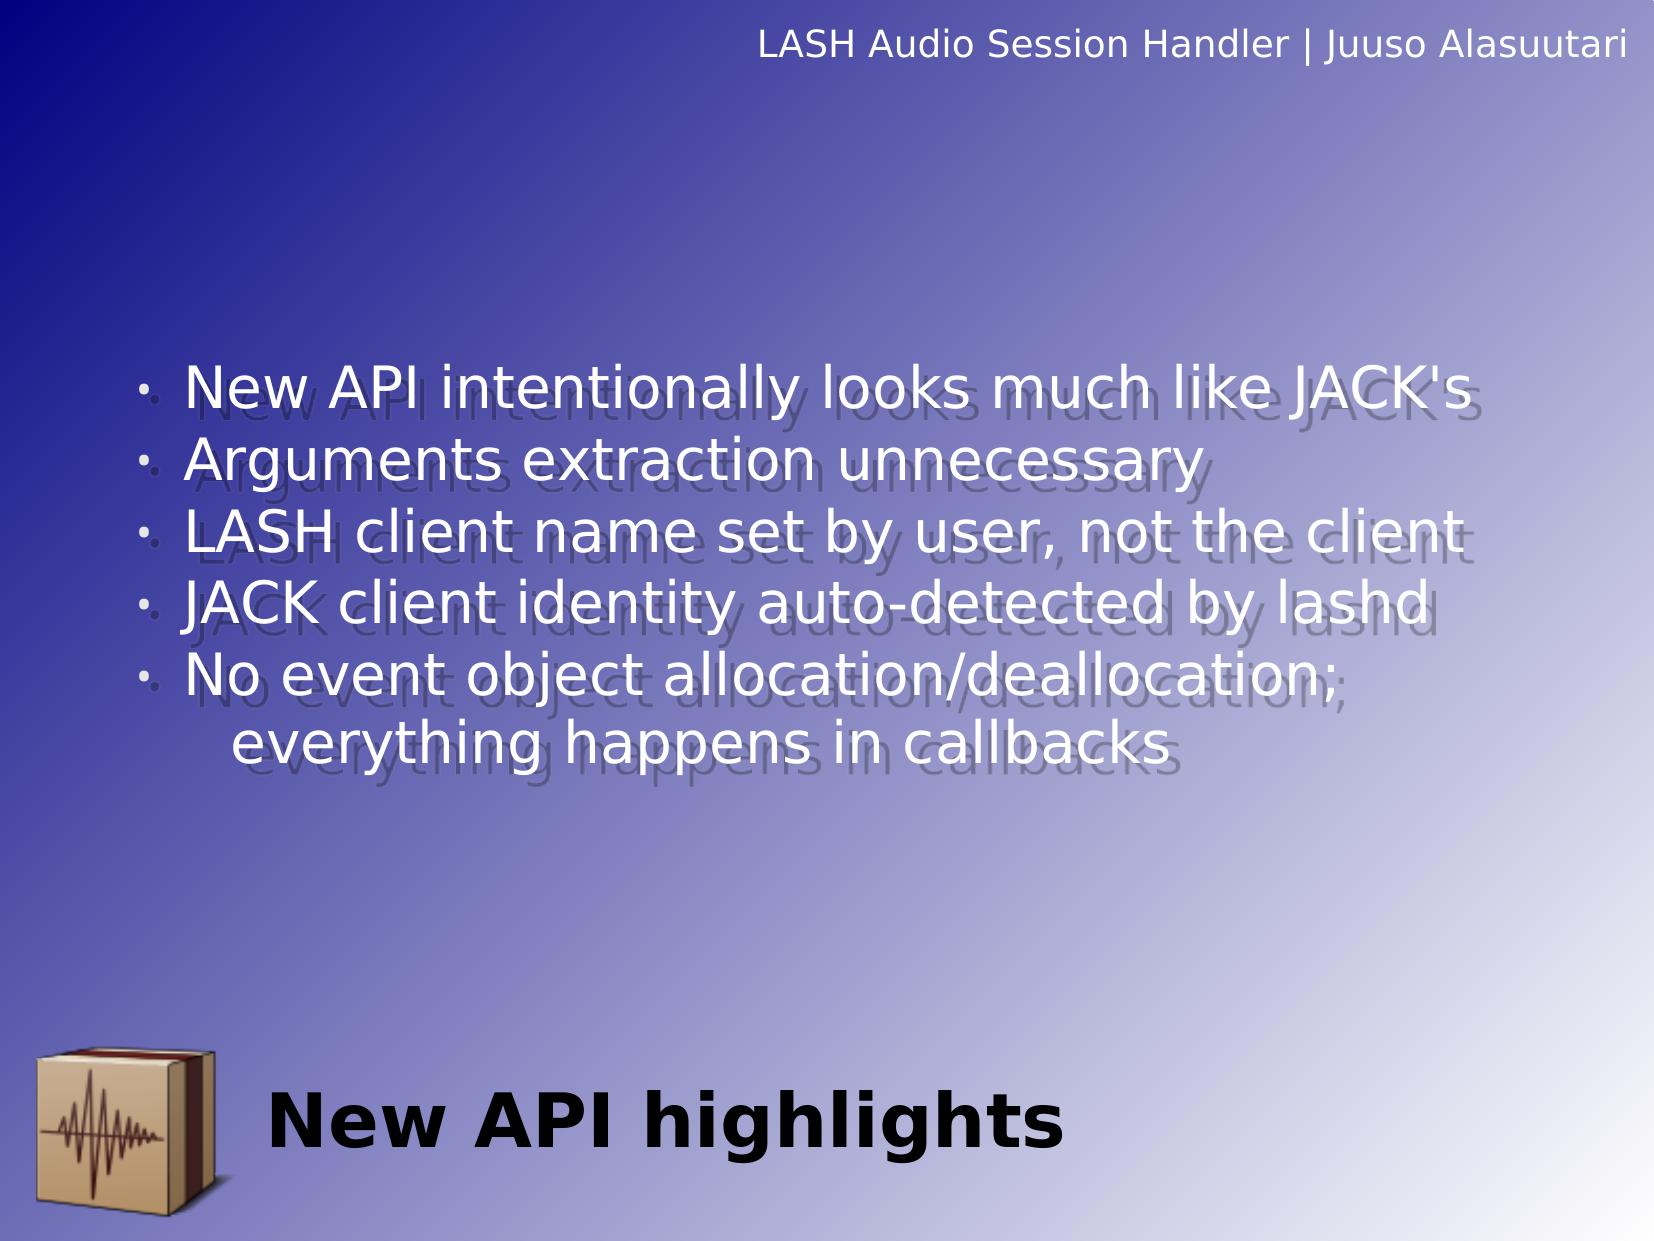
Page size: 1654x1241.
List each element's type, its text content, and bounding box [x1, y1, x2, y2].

list New API intentionally looks much like JACK's Arguments extraction unnecessary LASH client name set by user, not the client JACK client identity auto-detected by lashd No event object allocation/deallocation; everything happens in callbacks [88, 354, 1565, 916]
picture [36, 1033, 237, 1234]
title New API highlights [265, 1033, 1625, 1211]
